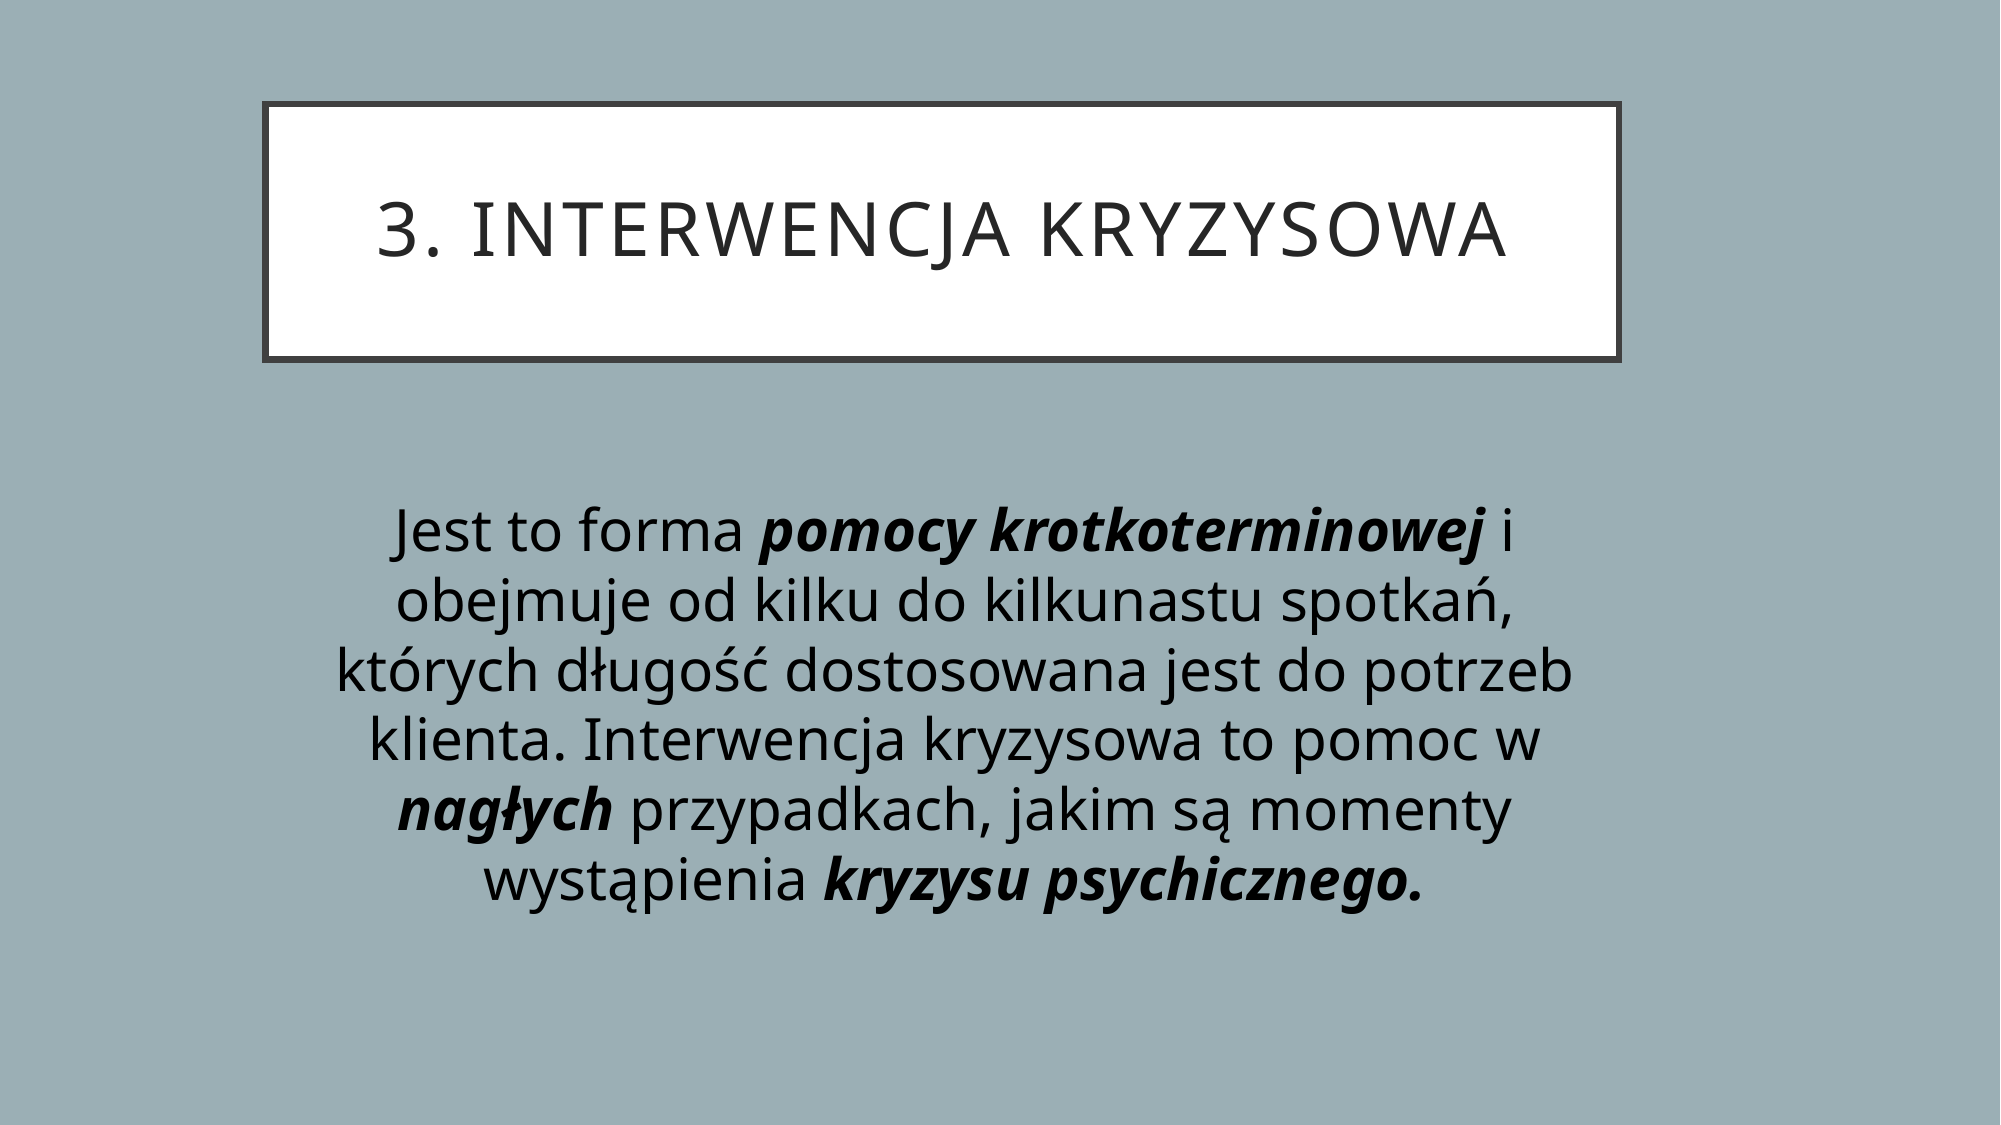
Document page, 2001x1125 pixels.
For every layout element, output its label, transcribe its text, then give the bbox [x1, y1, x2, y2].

subtitle Jest to forma pomocy krotkoterminowej i obejmuje od kilku do kilkunastu spotkań, których długość dostosowana jest do potrzeb klienta. Interwencja kryzysowa to pomoc w nagłych przypadkach, jakim są momenty wystąpienia kryzysu psychicznego. [303, 485, 1608, 1046]
title 3. Interwencja kryzysowa [265, 104, 1619, 360]
